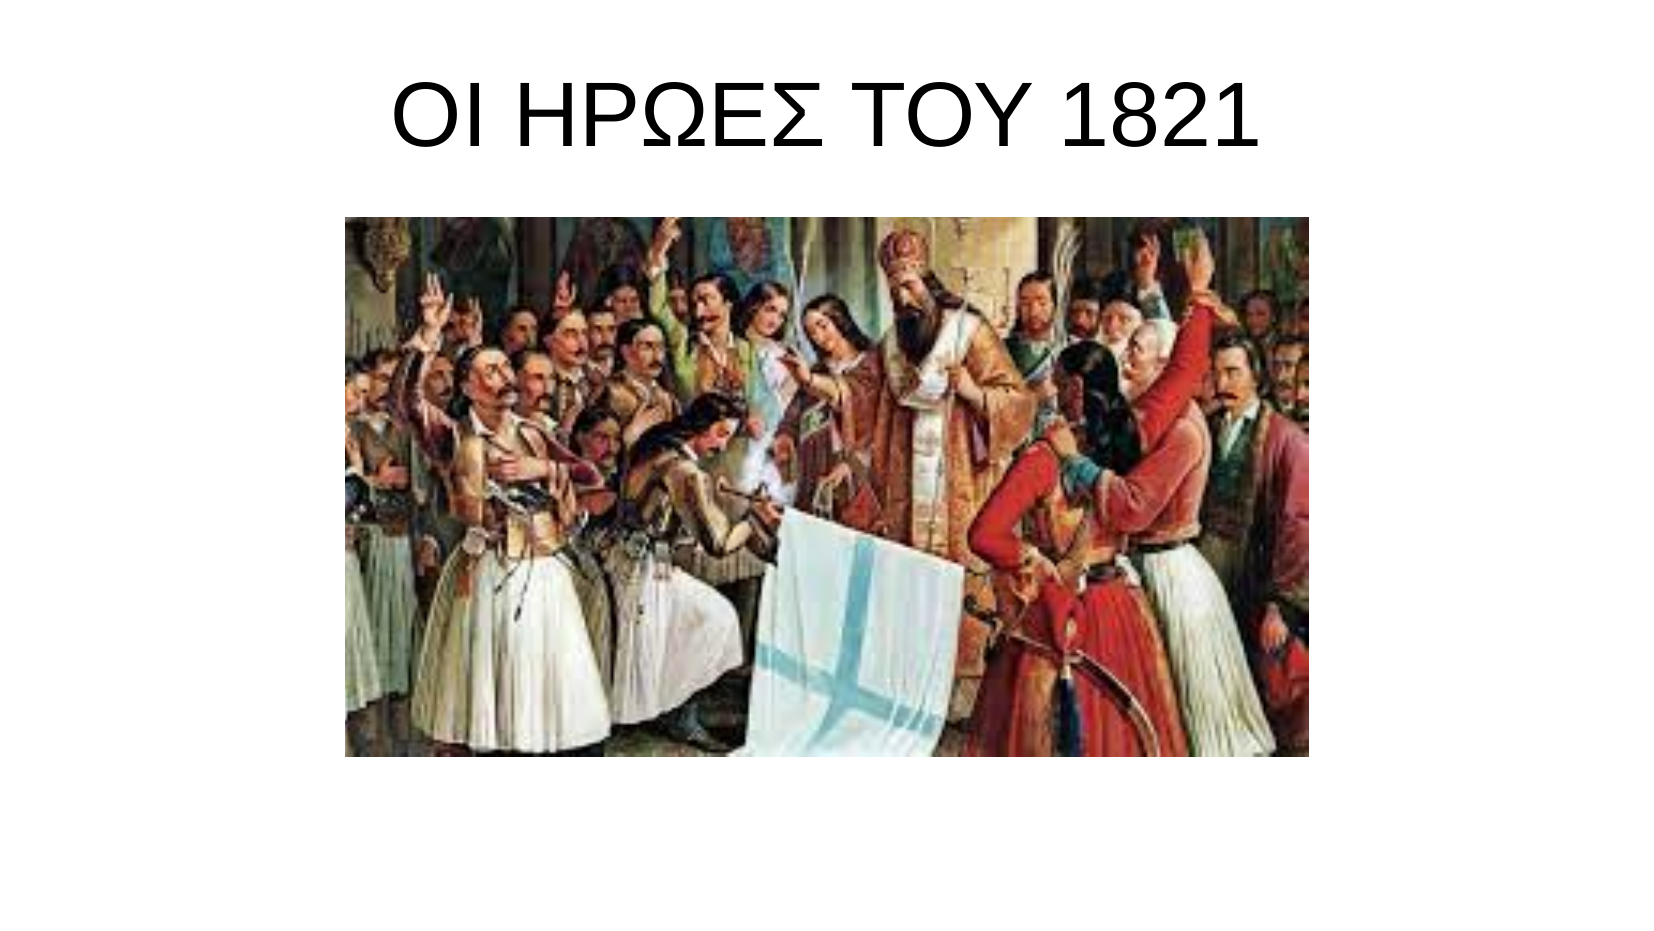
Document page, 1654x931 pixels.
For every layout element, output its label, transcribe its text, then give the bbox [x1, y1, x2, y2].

title ΟΙ ΗΡΩΕΣ ΤΟΥ 1821 [82, 37, 1571, 193]
picture [345, 217, 1309, 758]
